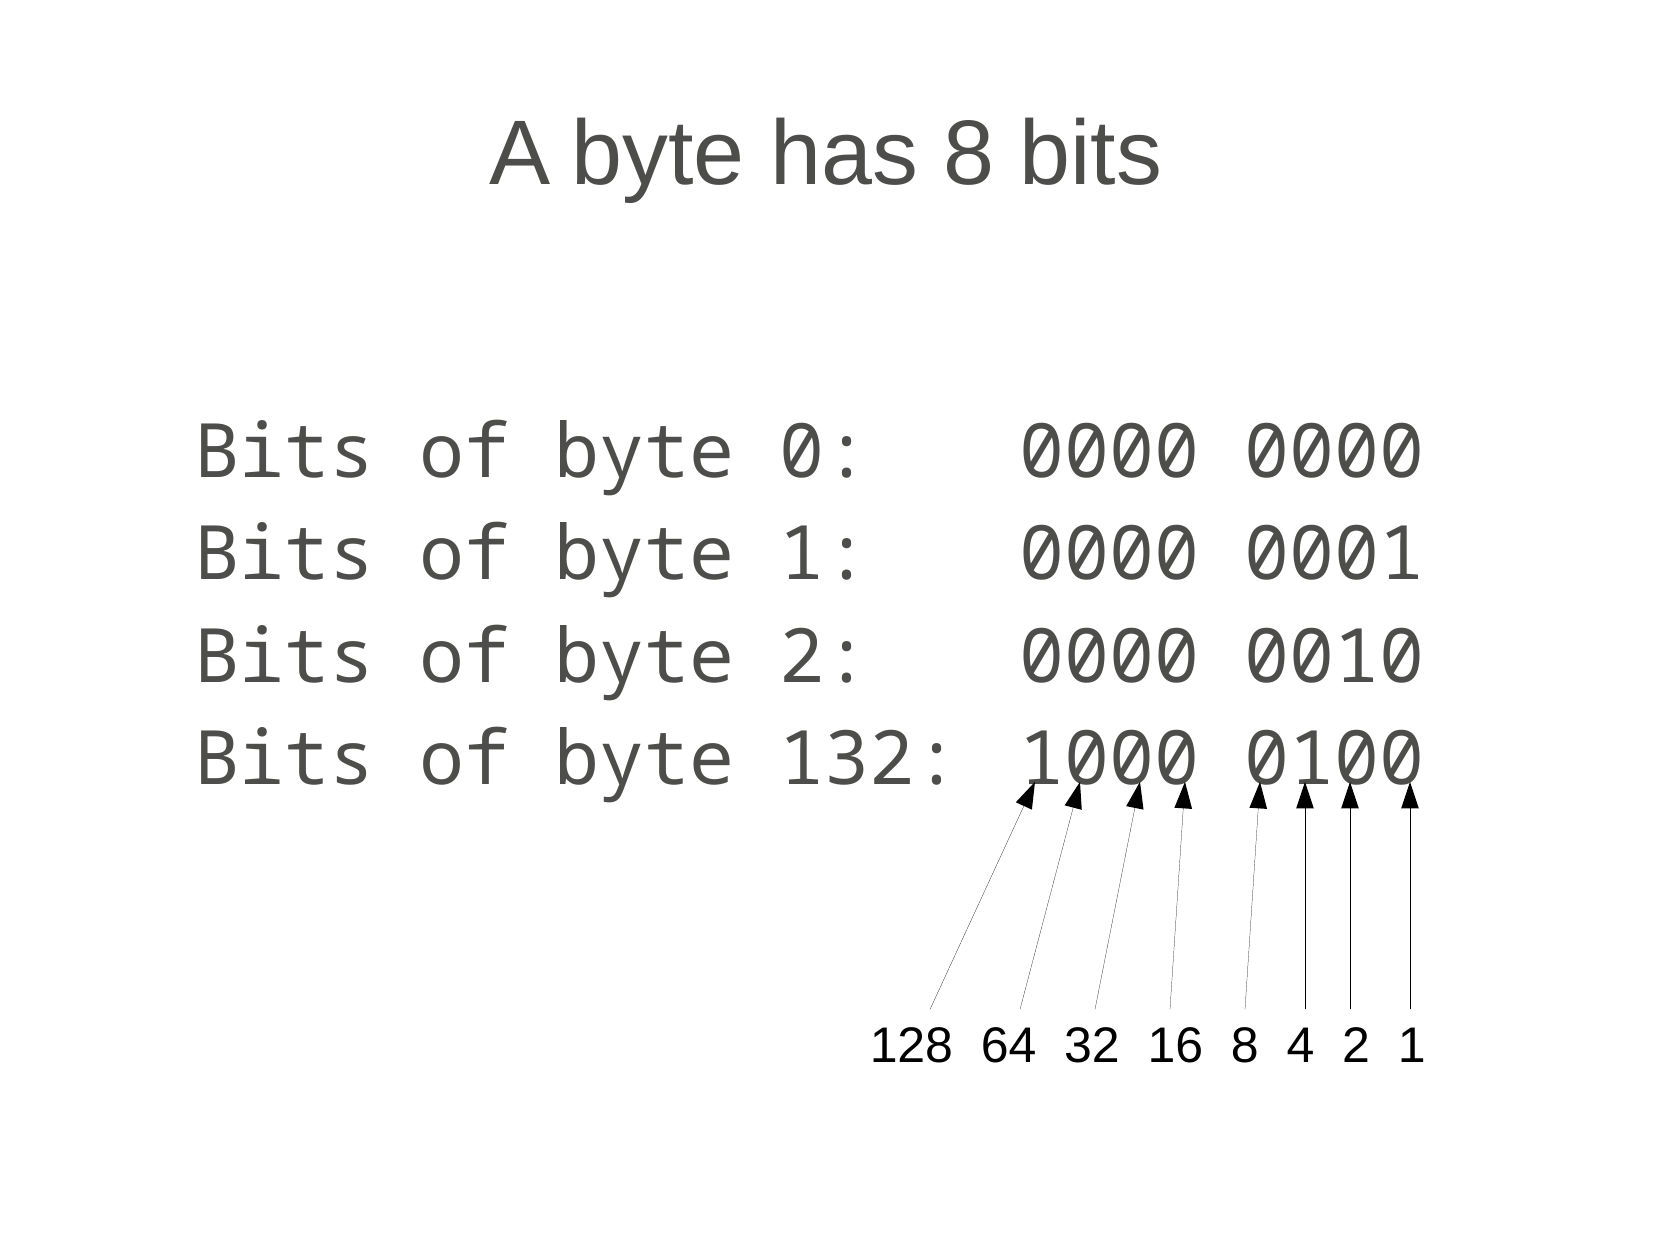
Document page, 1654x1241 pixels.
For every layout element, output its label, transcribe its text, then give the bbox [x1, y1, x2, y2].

text_box Bits of byte 0: 0000 0000 Bits of byte 1: 0000 0001 Bits of byte 2: 0000 0010 Bits of byte 132: 1000 0100 [180, 390, 1486, 782]
title A byte has 8 bits [82, 49, 1571, 257]
text_box 128 64 32 16 8 4 2 1 [855, 1009, 1442, 1081]
